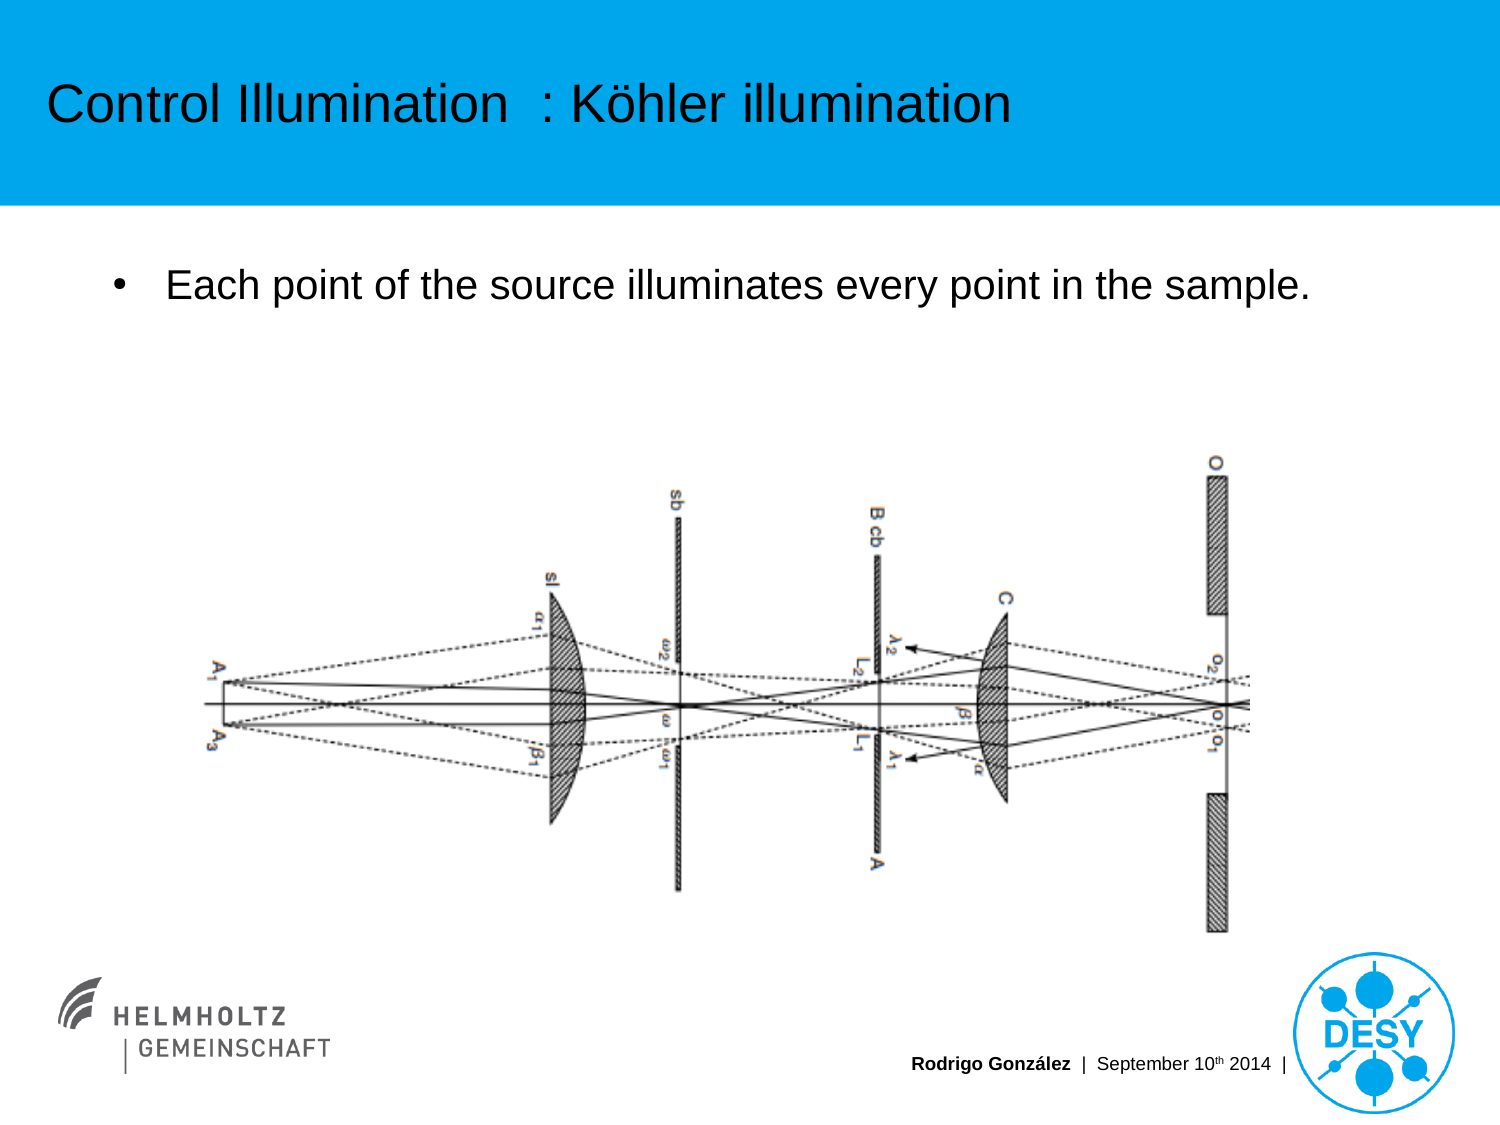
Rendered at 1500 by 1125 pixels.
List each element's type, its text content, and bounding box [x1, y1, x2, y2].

list Each point of the source illuminates every point in the sample. [94, 261, 1445, 1004]
picture [1290, 1004, 1358, 1114]
picture [1391, 948, 1466, 1114]
picture [1297, 1003, 1452, 1111]
picture [177, 437, 1250, 934]
title Control Illumination : Köhler illumination [46, 0, 1444, 208]
picture [58, 977, 330, 1074]
